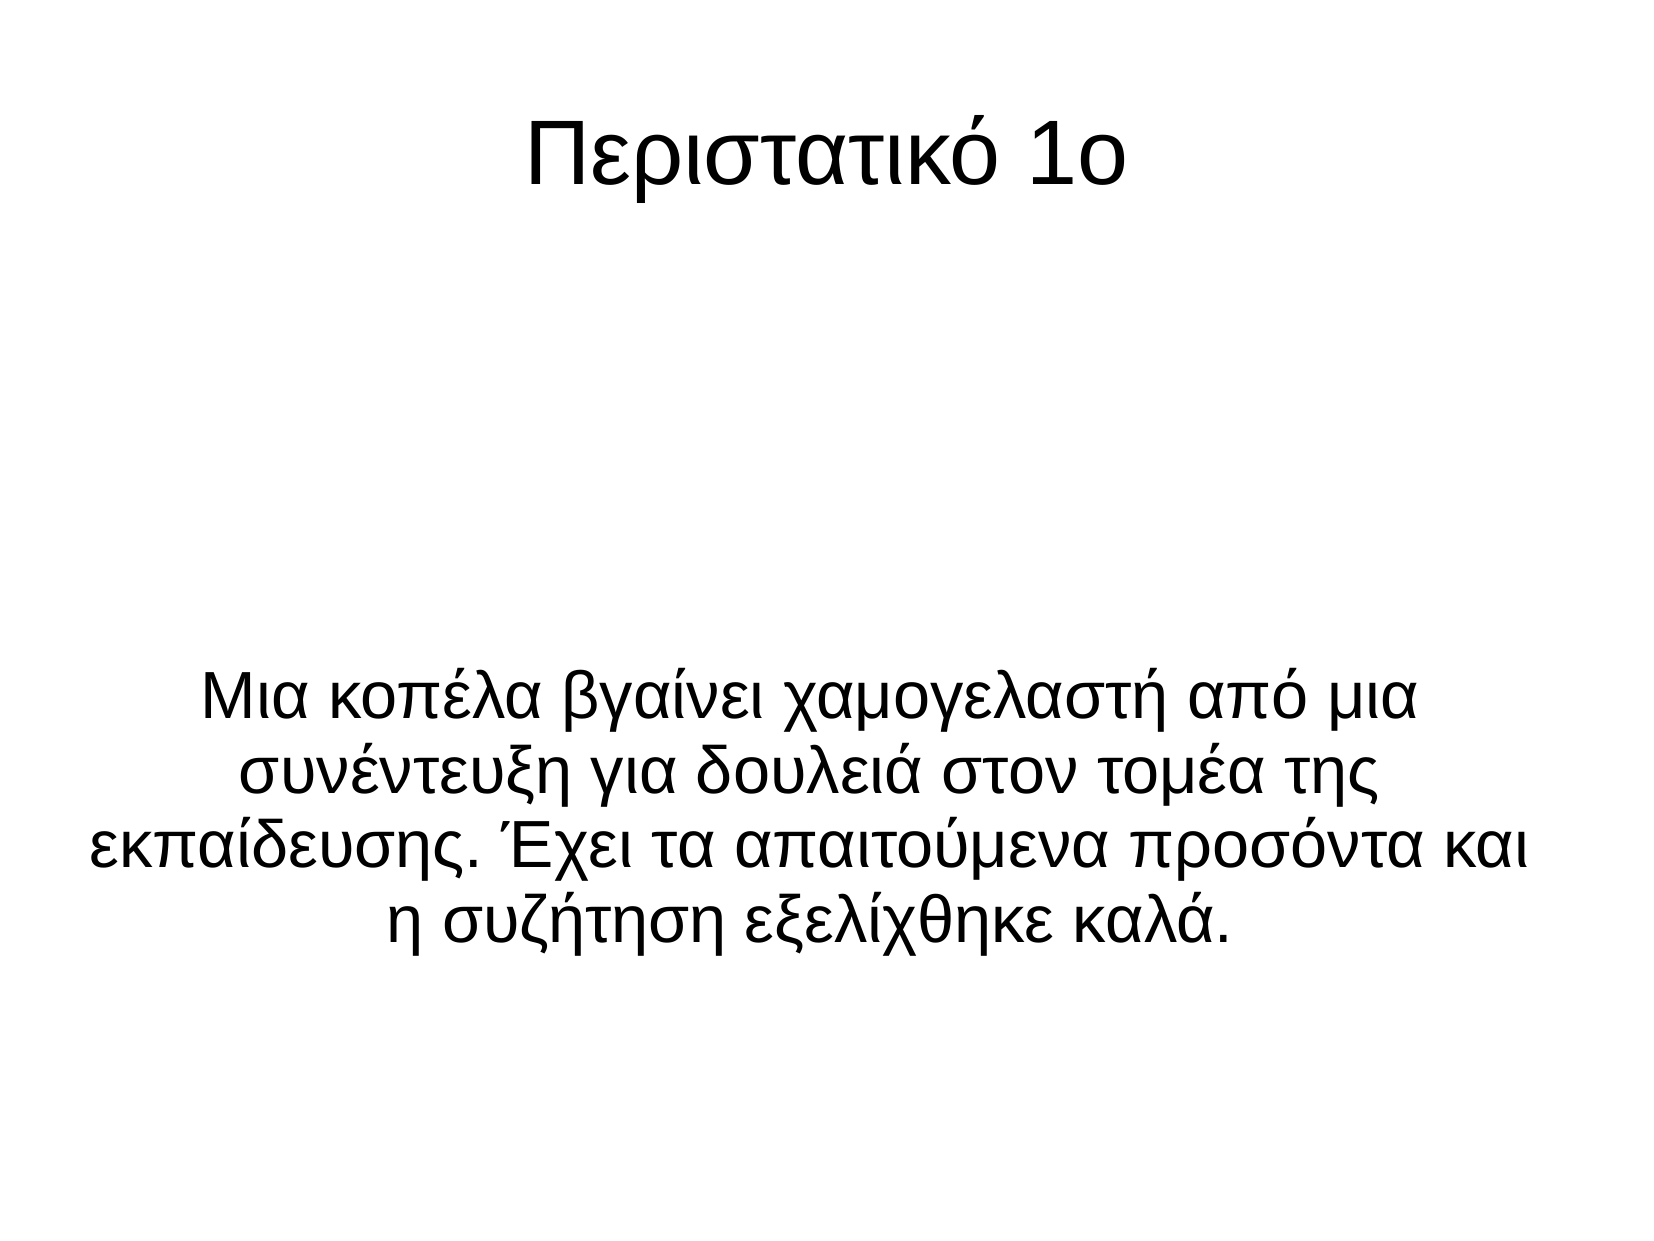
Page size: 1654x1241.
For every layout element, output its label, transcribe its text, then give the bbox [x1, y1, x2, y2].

title Περιστατικό 1ο [82, 49, 1571, 257]
subtitle Μια κοπέλα βγαίνει χαμογελαστή από μια συνέντευξη για δουλειά στον τομέα της εκπαίδευσης. Έχει τα απαιτούμενα προσόντα και η συζήτηση εξελίχθηκε καλά. [82, 307, 1538, 1241]
